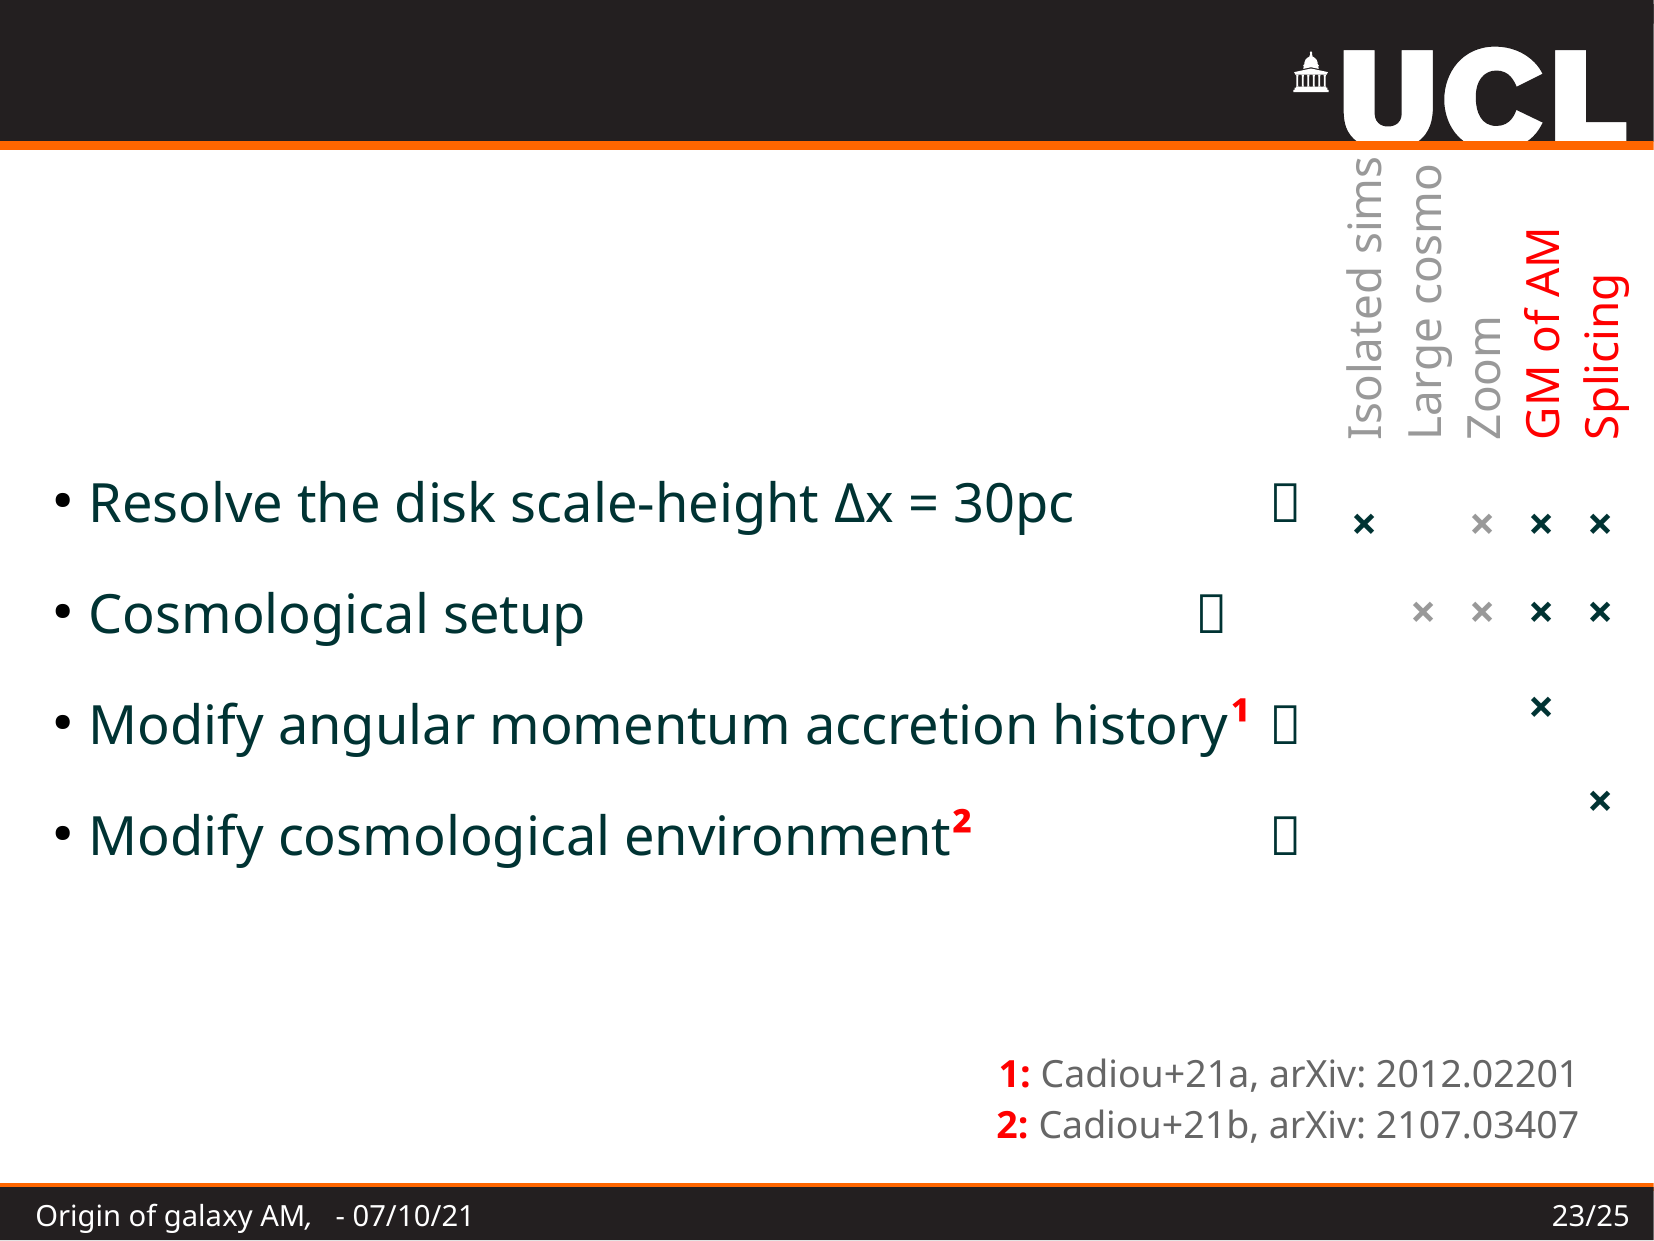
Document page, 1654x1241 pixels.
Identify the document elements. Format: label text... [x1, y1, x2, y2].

text_box × [1514, 577, 1569, 645]
text_box × [1514, 488, 1569, 556]
text_box Resolve the disk scale-height Δx = 30pc ✅ Cosmological setup ✅ Modify angular momentum accretion history¹ ✅ Modify cosmological environment² ✅ [53, 290, 1542, 1010]
text_box Splicing [1566, 88, 1634, 455]
text_box Isolated sims [1330, 88, 1389, 455]
text_box × [1455, 488, 1510, 556]
text_box Zoom [1448, 88, 1507, 455]
text_box GM of AM [1507, 88, 1566, 455]
text_box × [1514, 671, 1569, 739]
text_box 1: Cadiou+21a, arXiv: 2012.02201 2: Cadiou+21b, arXiv: 2107.03407 [968, 1047, 1595, 1149]
text_box Large cosmo [1389, 88, 1448, 455]
text_box × [1573, 488, 1628, 556]
text_box × [1336, 488, 1392, 556]
text_box × [1573, 766, 1628, 834]
text_box × [1395, 577, 1451, 645]
text_box × [1573, 577, 1628, 645]
text_box × [1455, 577, 1510, 645]
